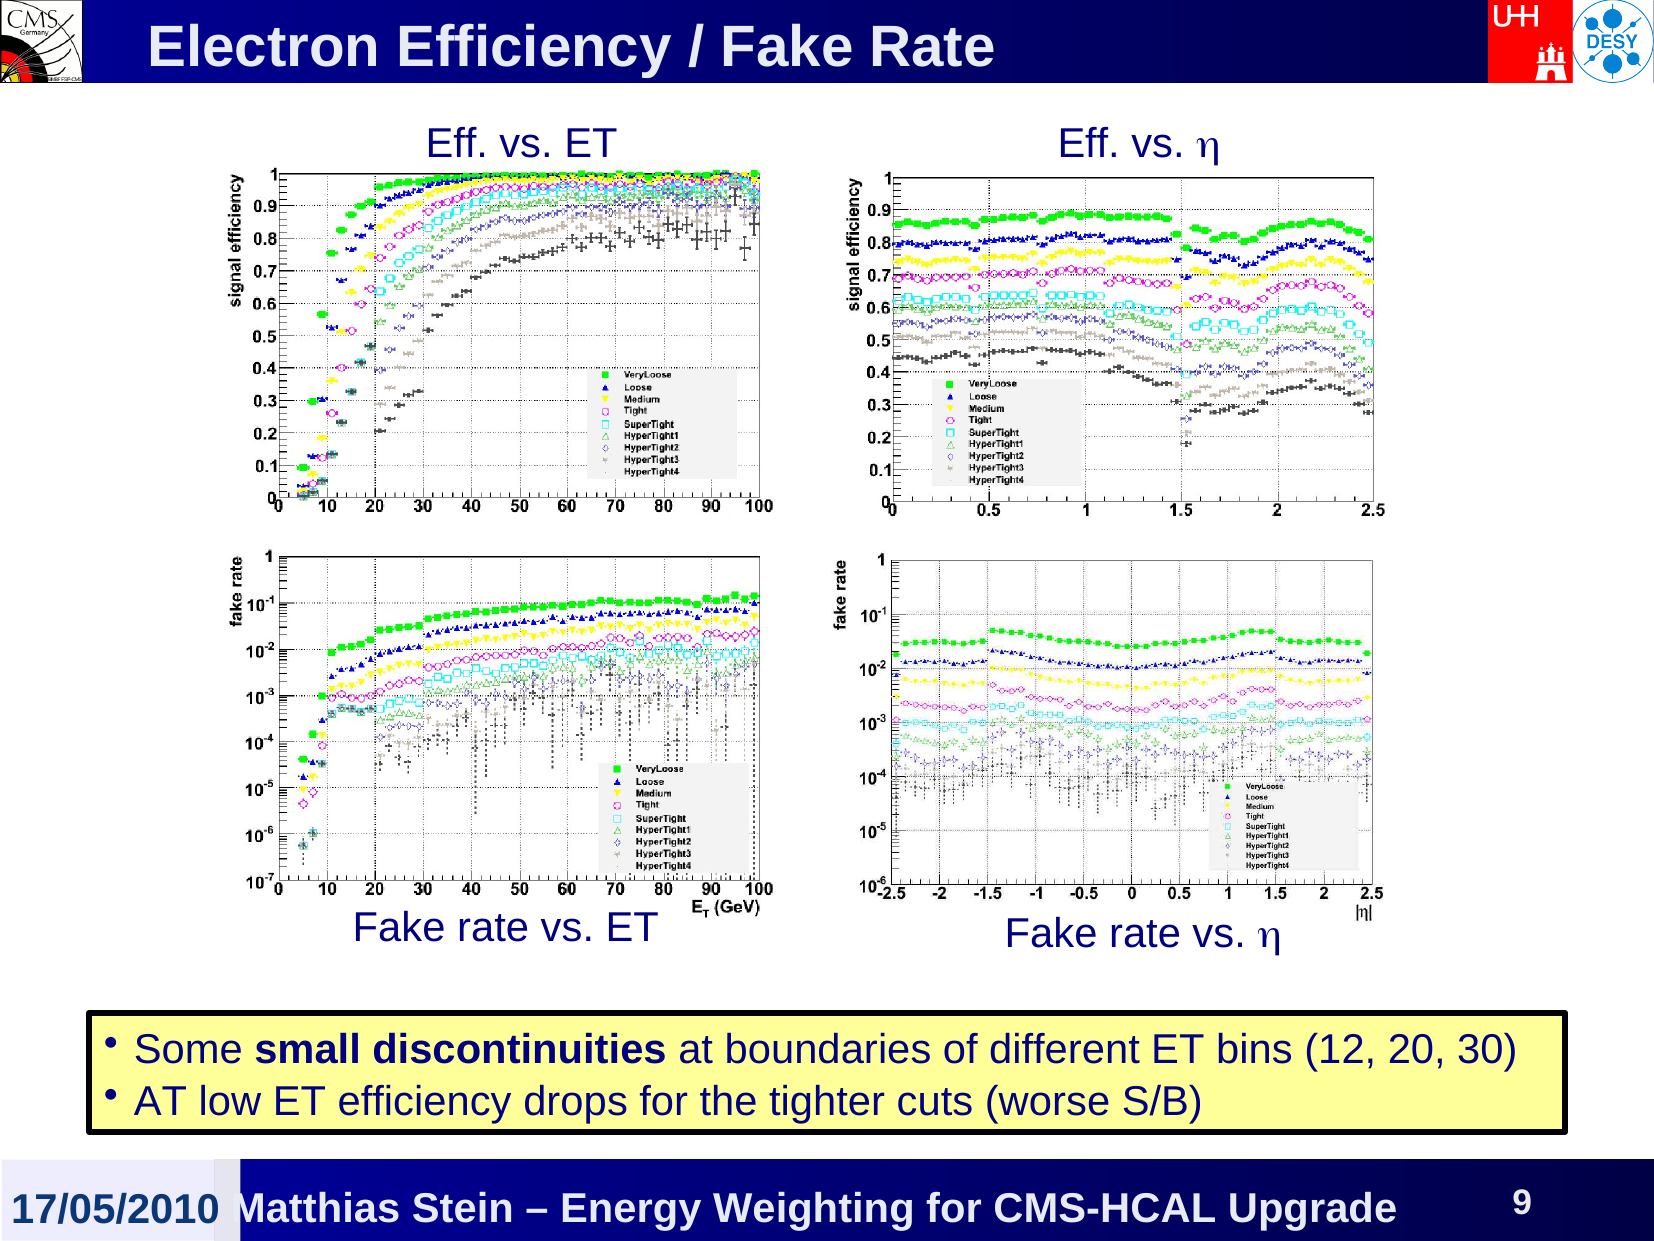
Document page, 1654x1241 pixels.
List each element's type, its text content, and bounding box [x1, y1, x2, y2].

picture [831, 136, 1434, 925]
picture [0, 0, 83, 83]
text_box Eff. vs.  [1042, 106, 1237, 174]
title Electron Efficiency / Fake Rate [147, 4, 1477, 78]
picture [1488, 0, 1654, 83]
text_box Fake rate vs. ET [337, 890, 674, 958]
text_box Some small discontinuities at boundaries of different ET bins (12, 20, 30) AT low ET efficiency drops for the tighter cuts (worse S/B) [89, 1012, 1566, 1132]
picture [219, 132, 820, 921]
text_box Fake rate vs.  [989, 896, 1298, 964]
text_box Eff. vs. ET [410, 106, 633, 174]
